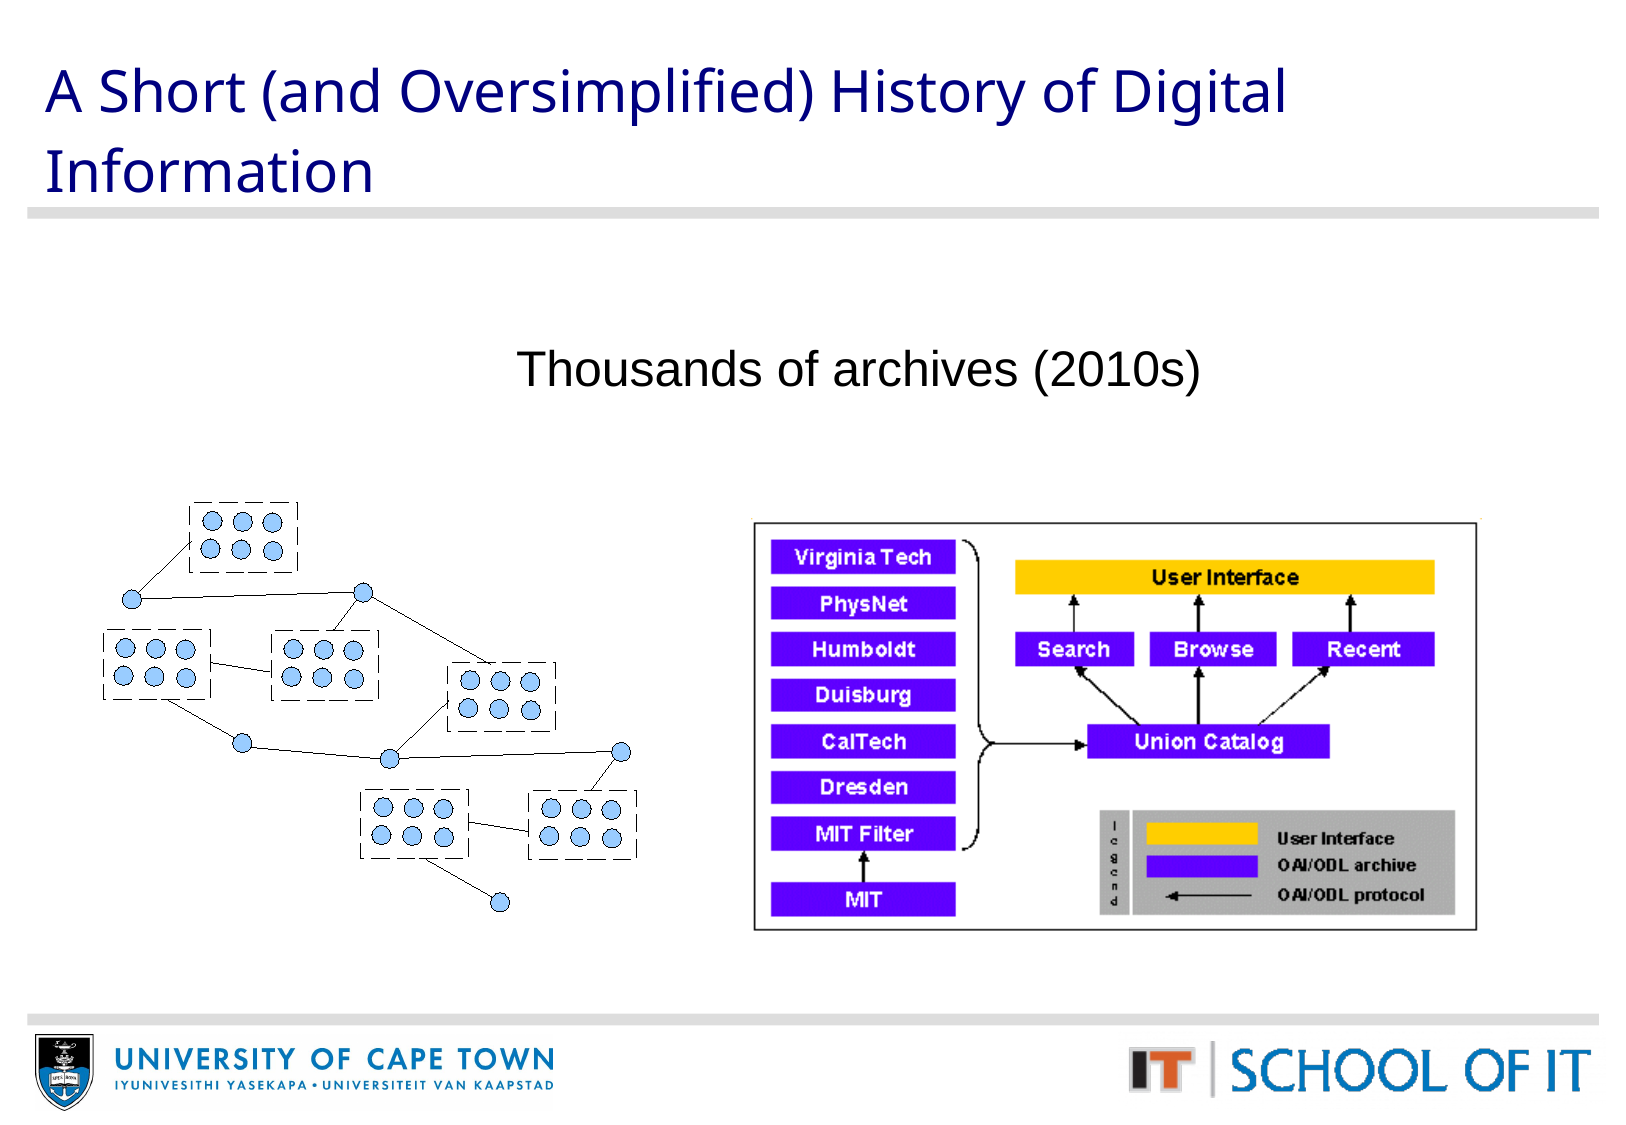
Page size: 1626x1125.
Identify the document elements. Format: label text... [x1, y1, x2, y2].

text_box [115, 638, 136, 658]
text_box [233, 512, 253, 532]
text_box [312, 667, 332, 688]
text_box [460, 670, 480, 690]
picture [751, 518, 1482, 934]
text_box [231, 539, 251, 560]
text_box [113, 665, 134, 686]
text_box [404, 798, 424, 818]
text_box [490, 892, 510, 912]
text_box [344, 669, 364, 689]
text_box [402, 826, 422, 846]
picture [1118, 1030, 1606, 1109]
text_box [373, 797, 394, 817]
text_box [601, 800, 621, 820]
text_box Thousands of archives (2010s) [501, 328, 1235, 404]
text_box [489, 699, 509, 719]
text_box [262, 512, 283, 533]
text_box [539, 826, 559, 846]
text_box [283, 639, 304, 659]
text_box [371, 825, 392, 845]
text_box [122, 589, 142, 609]
text_box [175, 639, 196, 660]
text_box [572, 799, 592, 819]
text_box [232, 733, 252, 753]
title A Short (and Oversimplified) History of Digital Information [45, 66, 1583, 194]
text_box [281, 666, 302, 687]
text_box [263, 541, 283, 561]
text_box [314, 640, 334, 660]
text_box [521, 700, 541, 720]
text_box [380, 749, 400, 769]
text_box [570, 827, 590, 847]
text_box [458, 698, 478, 718]
text_box [602, 828, 622, 848]
text_box [144, 666, 164, 687]
text_box [176, 668, 196, 688]
text_box [520, 672, 540, 692]
text_box [541, 798, 561, 818]
picture [35, 1034, 553, 1111]
text_box [611, 742, 631, 762]
text_box [353, 582, 373, 603]
text_box [200, 538, 221, 559]
text_box [434, 827, 454, 847]
text_box [433, 799, 454, 819]
text_box [490, 671, 511, 691]
text_box [343, 640, 364, 661]
text_box [202, 511, 223, 531]
text_box [146, 639, 166, 659]
